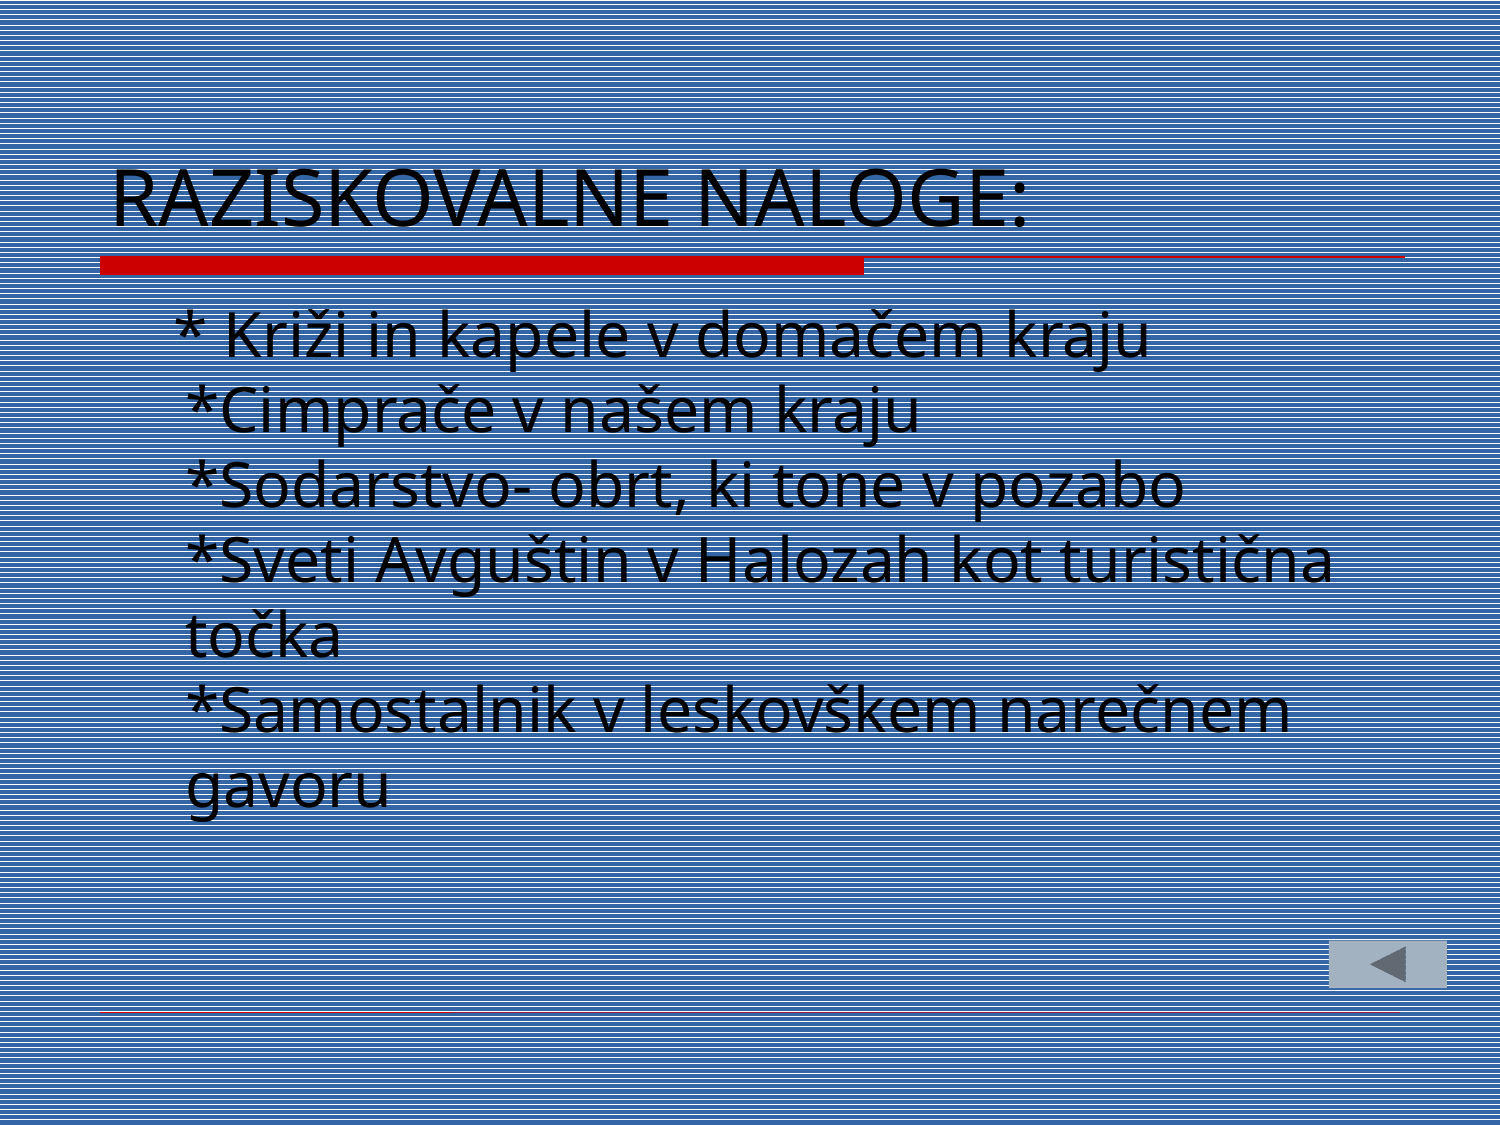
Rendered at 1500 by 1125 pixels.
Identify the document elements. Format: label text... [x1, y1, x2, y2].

text_box [1328, 940, 1447, 989]
title RAZISKOVALNE NALOGE: [94, 50, 1407, 250]
list * Križi in kapele v domačem kraju *Cimprače v našem kraju *Sodarstvo- obrt, ki tone v pozabo *Sveti Avguštin v Halozah kot turistična točka *Samostalnik v leskovškem narečnem gavoru [92, 287, 1406, 988]
